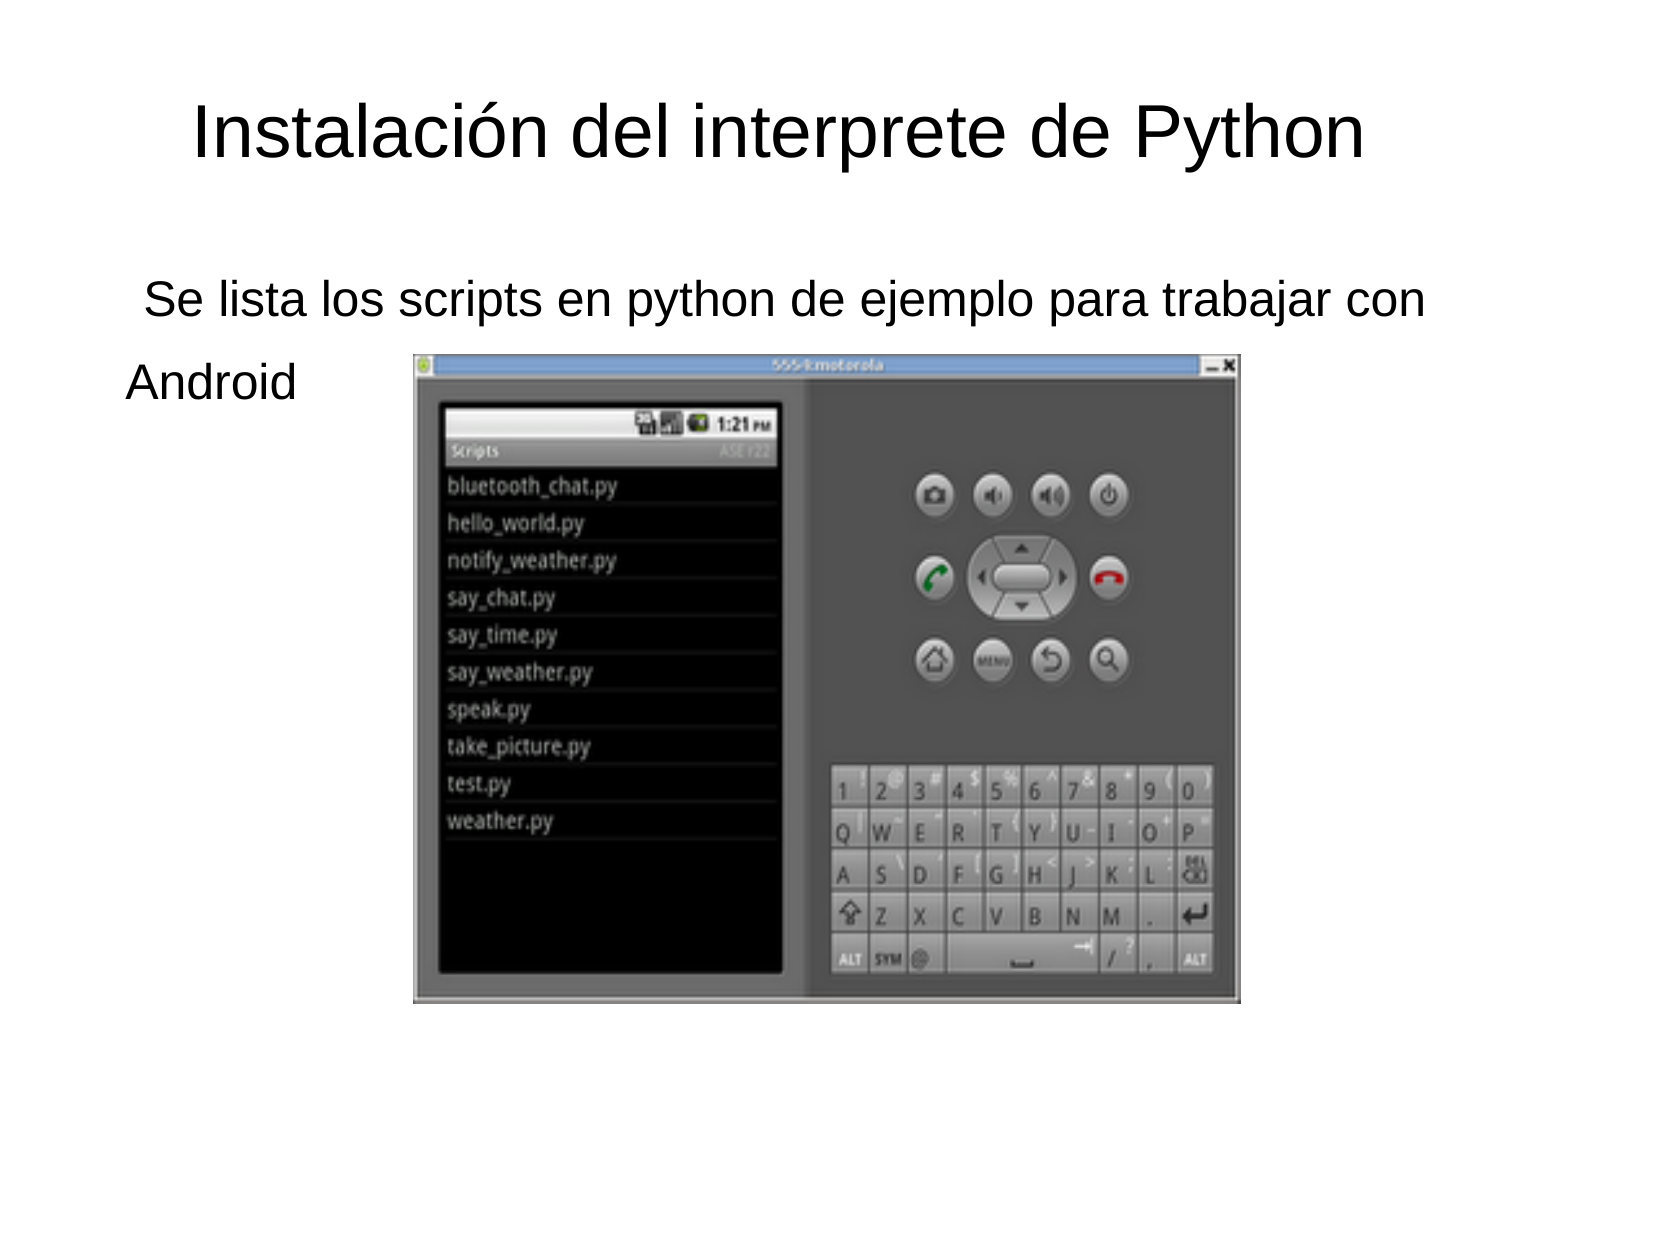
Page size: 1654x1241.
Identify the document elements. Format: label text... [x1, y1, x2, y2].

text_box Instalación del interprete de Python [177, 81, 1536, 181]
text_box Se lista los scripts en python de ejemplo para trabajar con Android [110, 235, 1595, 390]
picture [413, 354, 1241, 1004]
